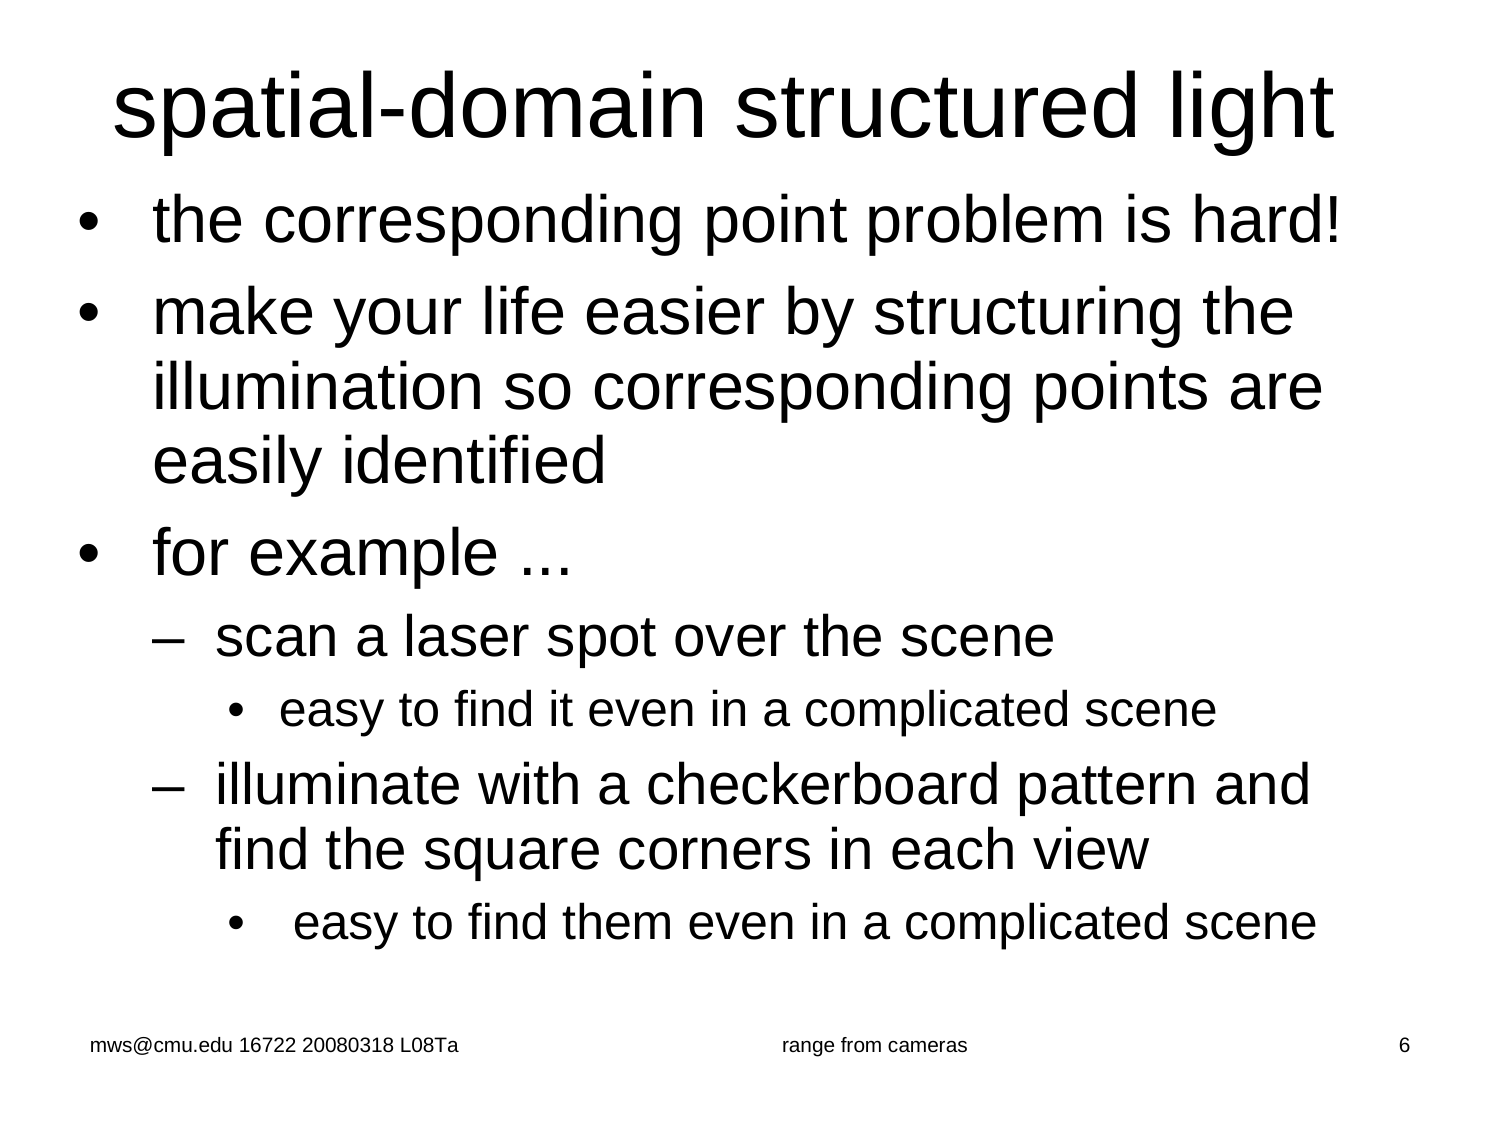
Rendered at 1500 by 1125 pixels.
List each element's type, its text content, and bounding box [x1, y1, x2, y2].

text_box 11 [1187, 1024, 1426, 1103]
title spatial-domain structured light [87, 43, 1363, 169]
text_box range from cameras [599, 1024, 1150, 1103]
list the corresponding point problem is hard! make your life easier by structuring the illumination so corresponding points are easily identified for example ... scan a laser spot over the scene easy to find it even in a complicated scene illuminate with a checkerboard pattern and find the square corners in each view easy to find them even in a complicated scene [62, 174, 1389, 1008]
text_box mws@cmu.edu 16722 20080318 L08Ta [74, 1024, 563, 1103]
